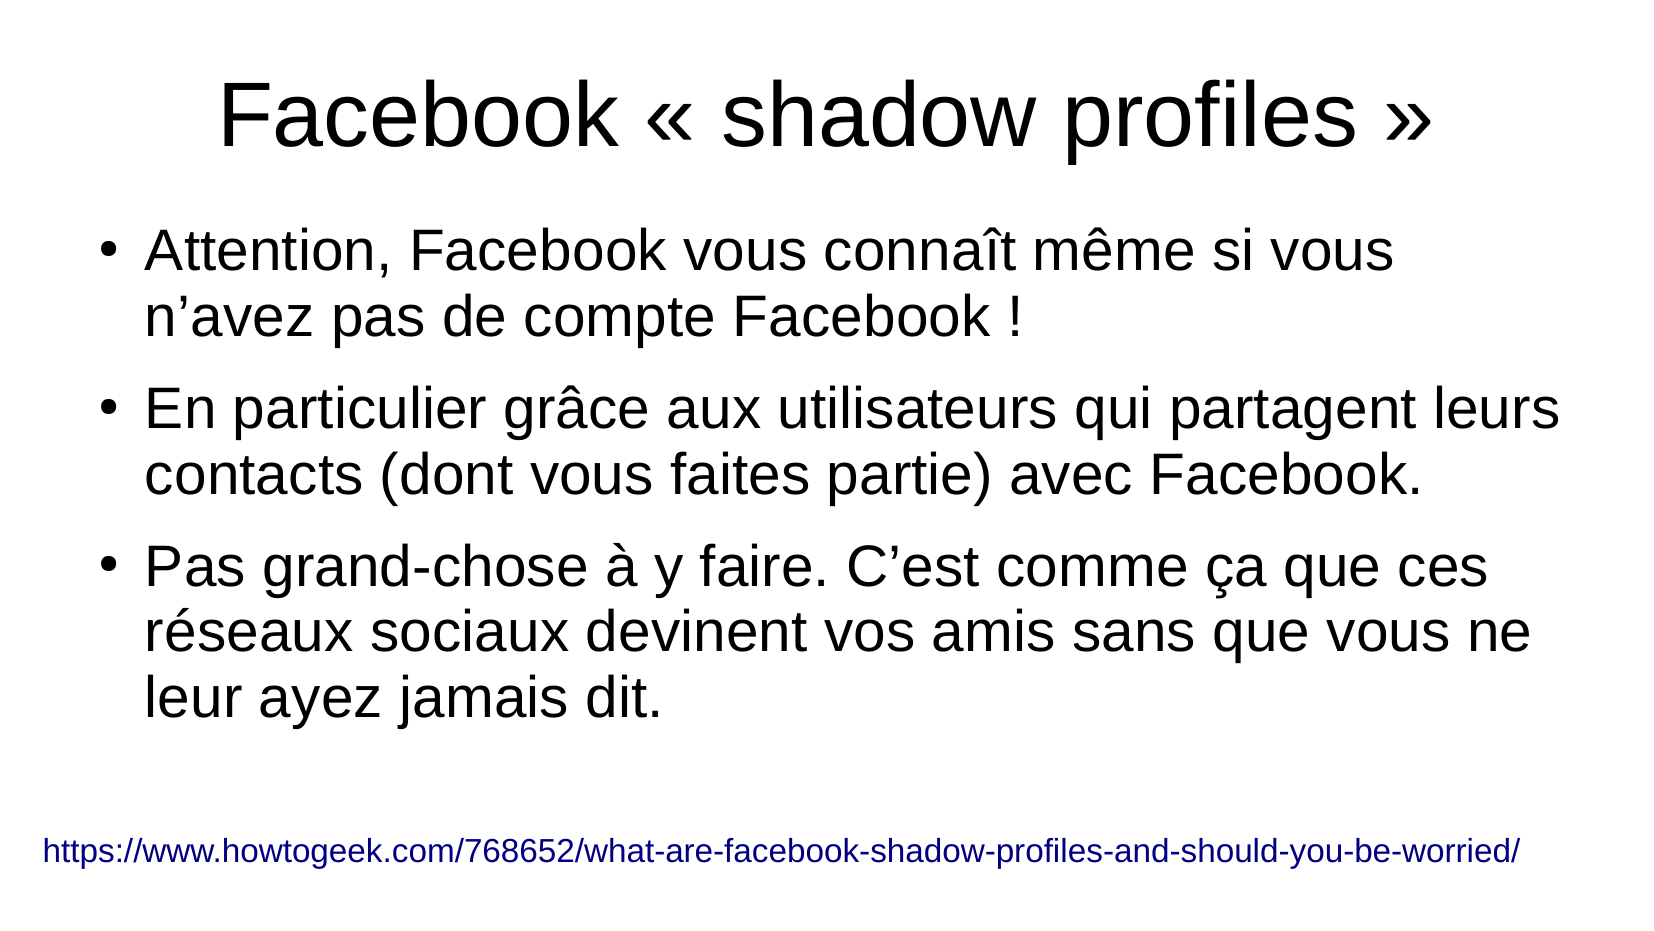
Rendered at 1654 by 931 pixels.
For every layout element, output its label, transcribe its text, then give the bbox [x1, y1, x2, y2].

list Attention, Facebook vous connaît même si vous n’avez pas de compte Facebook ! En particulier grâce aux utilisateurs qui partagent leurs contacts (dont vous faites partie) avec Facebook. Pas grand-chose à y faire. C’est comme ça que ces réseaux sociaux devinent vos amis sans que vous ne leur ayez jamais dit. [82, 217, 1571, 758]
title Facebook « shadow profiles » [82, 37, 1571, 193]
text_box https://www.howtogeek.com/768652/what-are-facebook-shadow-profiles-and-should-you-be-worried/ [27, 825, 1576, 882]
